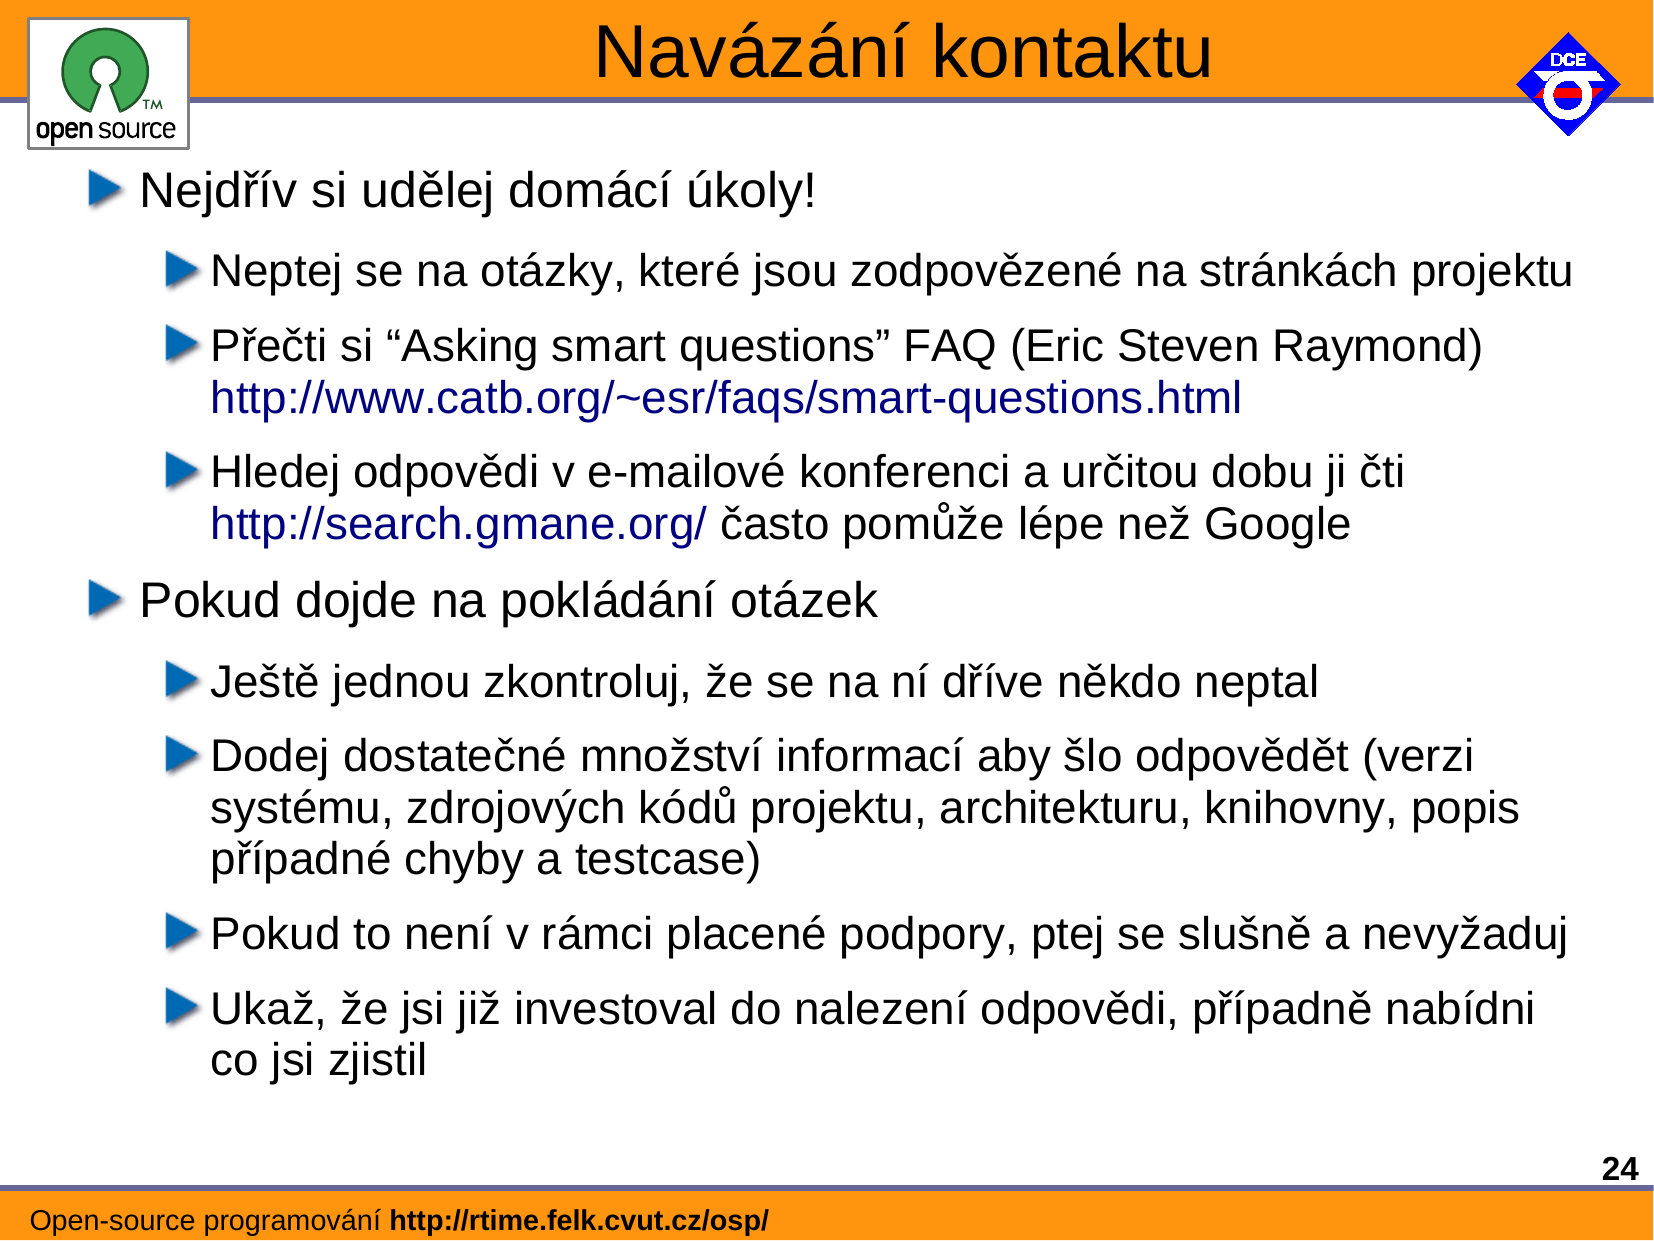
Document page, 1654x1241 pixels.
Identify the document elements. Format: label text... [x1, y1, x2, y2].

title Navázání kontaktu [178, 4, 1631, 98]
list Nejdřív si udělej domácí úkoly! Neptej se na otázky, které jsou zodpovězené na stránkách projektu Přečti si “Asking smart questions” FAQ (Eric Steven Raymond) http://www.catb.org/~esr/faqs/smart-questions.html Hledej odpovědi v e-mailové konferenci a určitou dobu ji čti http://search.gmane.org/ často pomůže lépe než Google Pokud dojde na pokládání otázek Ještě jednou zkontroluj, že se na ní dříve někdo neptal Dodej dostatečné množství informací aby šlo odpovědět (verzi systému, zdrojových kódů projektu, architekturu, knihovny, popis případné chyby a testcase) Pokud to není v rámci placené podpory, ptej se slušně a nevyžaduj Ukaž, že jsi již investoval do nalezení odpovědi, případně nabídni co jsi zjistil [68, 162, 1592, 1206]
